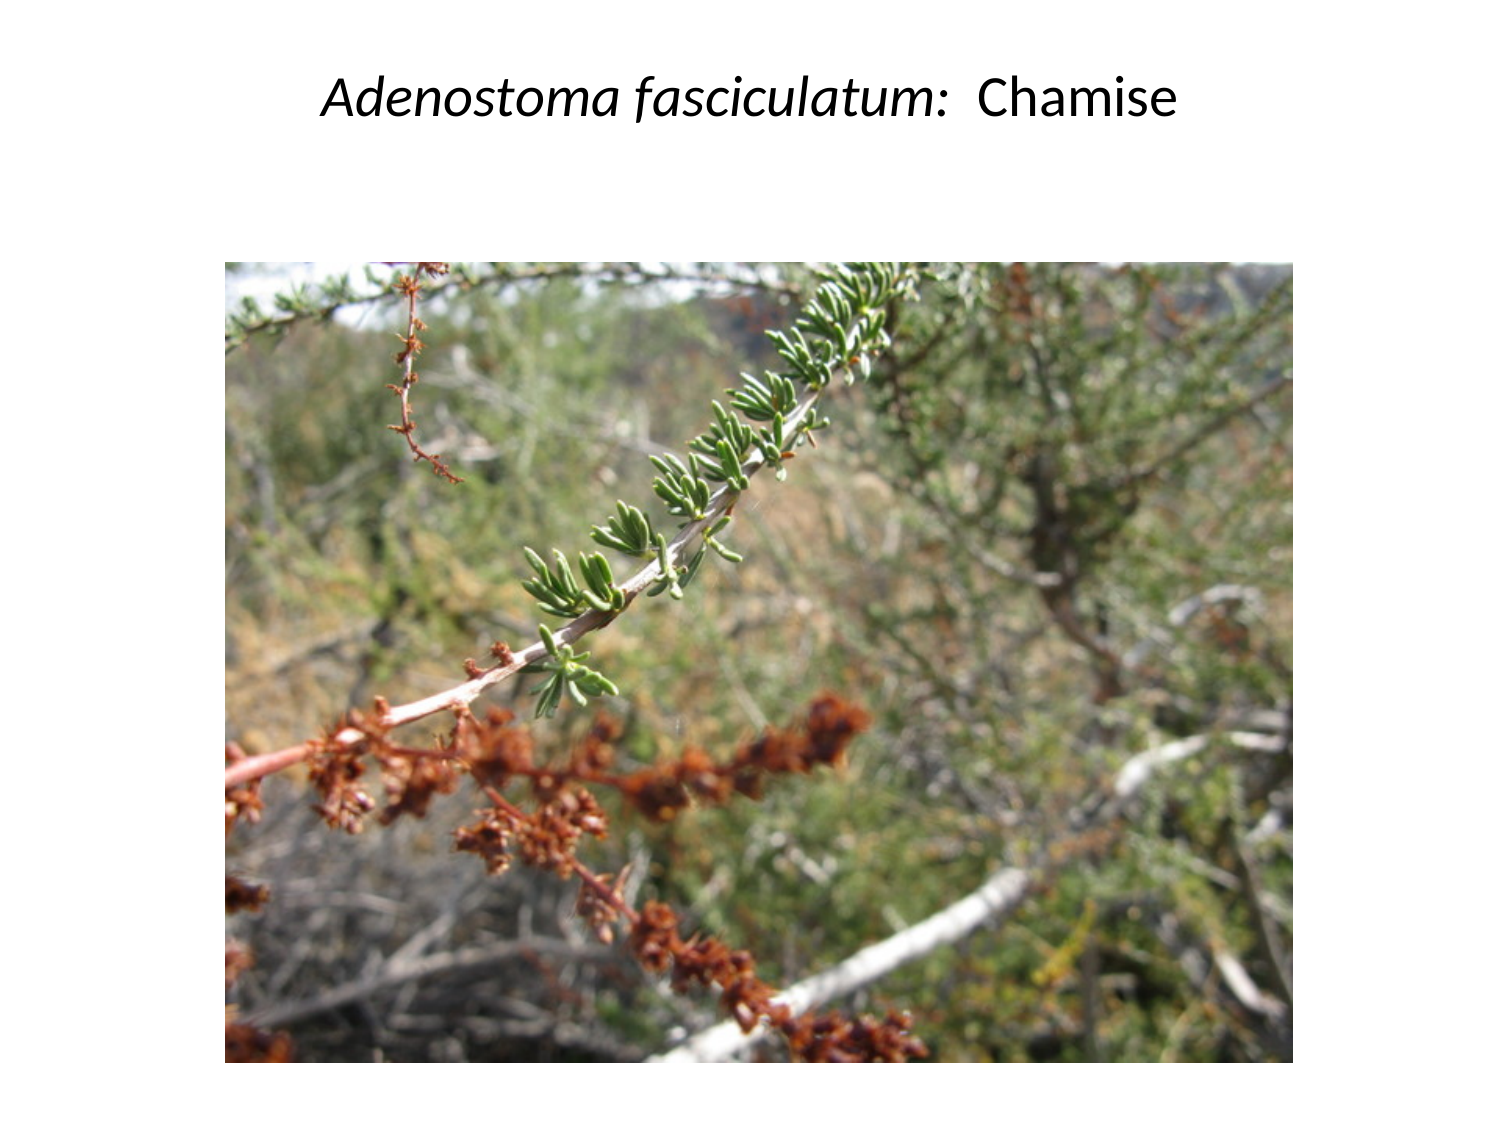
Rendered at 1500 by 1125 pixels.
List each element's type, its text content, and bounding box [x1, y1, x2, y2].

picture [225, 262, 1293, 1063]
title Adenostoma fasciculatum: Chamise [75, 0, 1426, 188]
